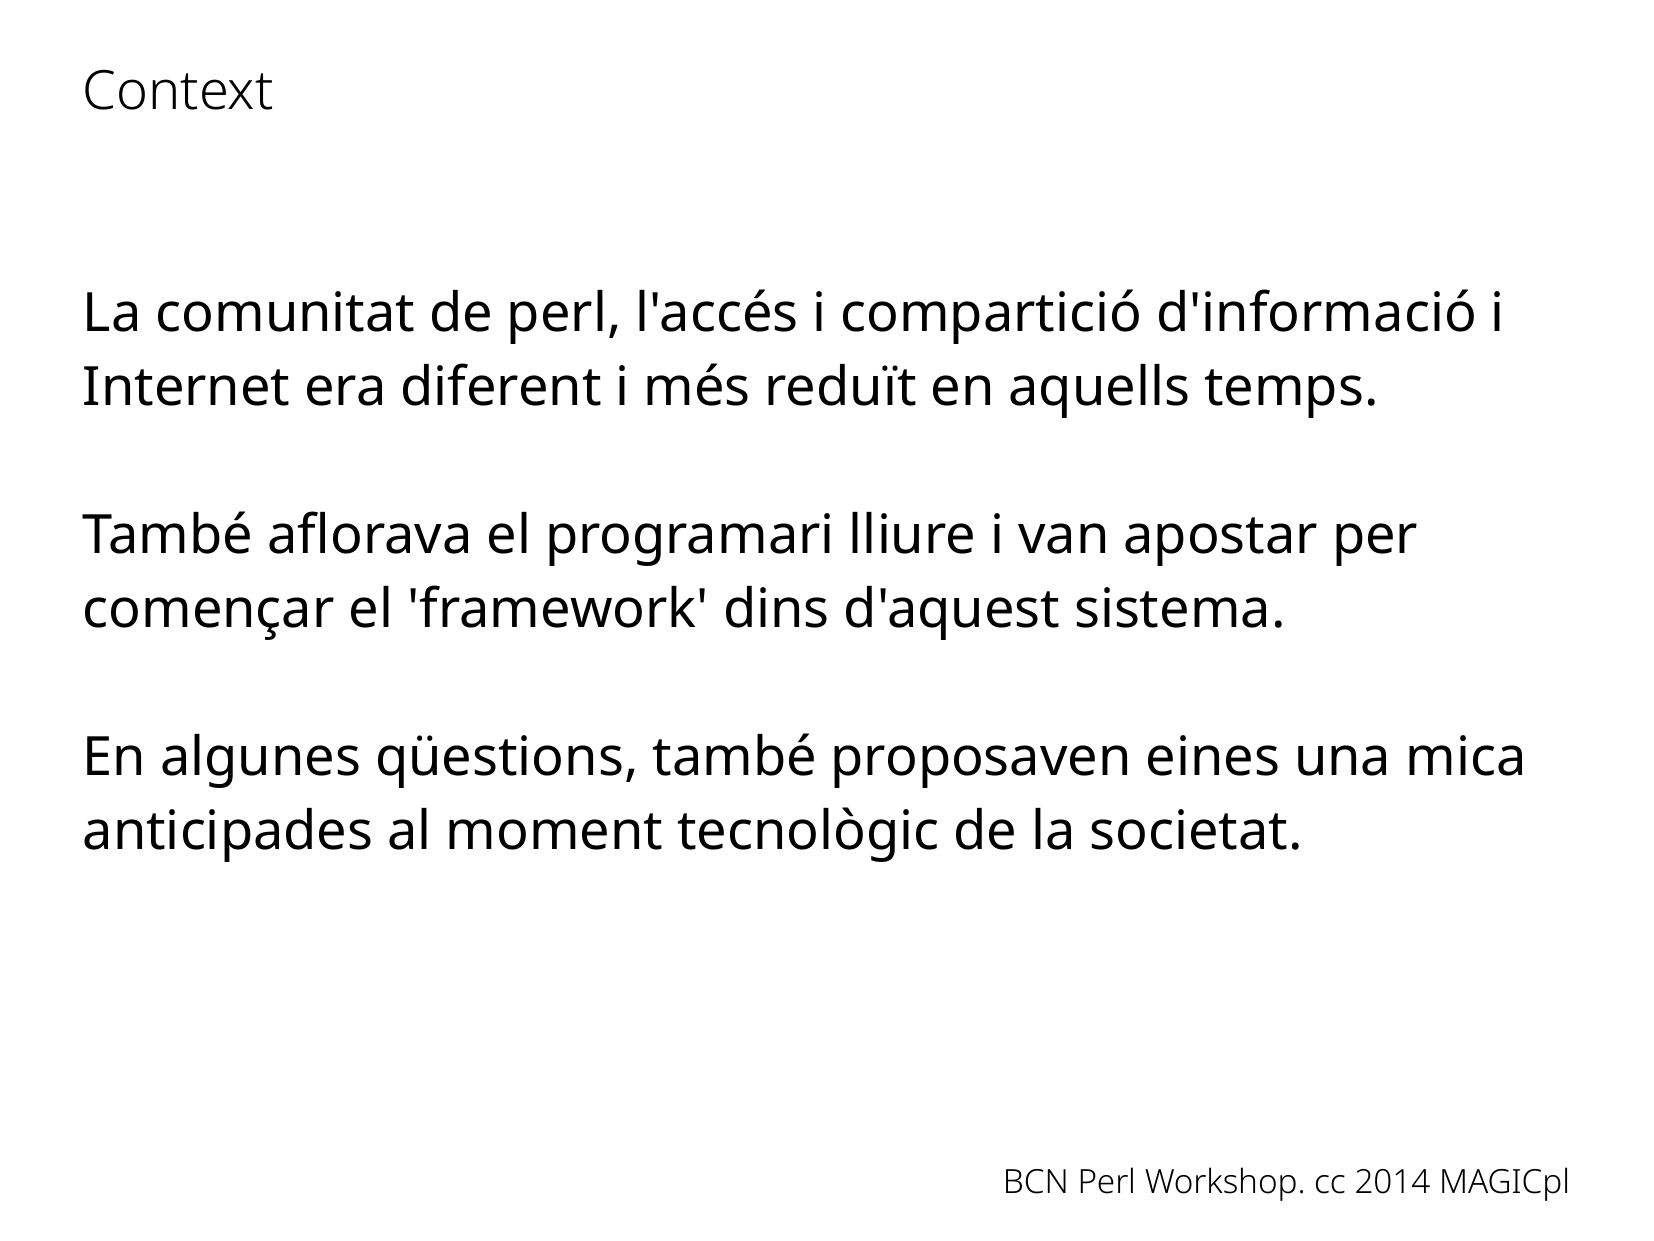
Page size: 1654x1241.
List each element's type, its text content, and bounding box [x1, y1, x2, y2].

title BCN Perl Workshop. cc 2014 MAGICpl [82, 1139, 1571, 1223]
title Context [82, 47, 1571, 130]
subtitle La comunitat de perl, l'accés i compartició d'informació i Internet era diferent i més reduït en aquells temps. També aflorava el programari lliure i van apostar per començar el 'framework' dins d'aquest sistema. En algunes qüestions, també proposaven eines una mica anticipades al moment tecnològic de la societat. [82, 165, 1583, 1123]
